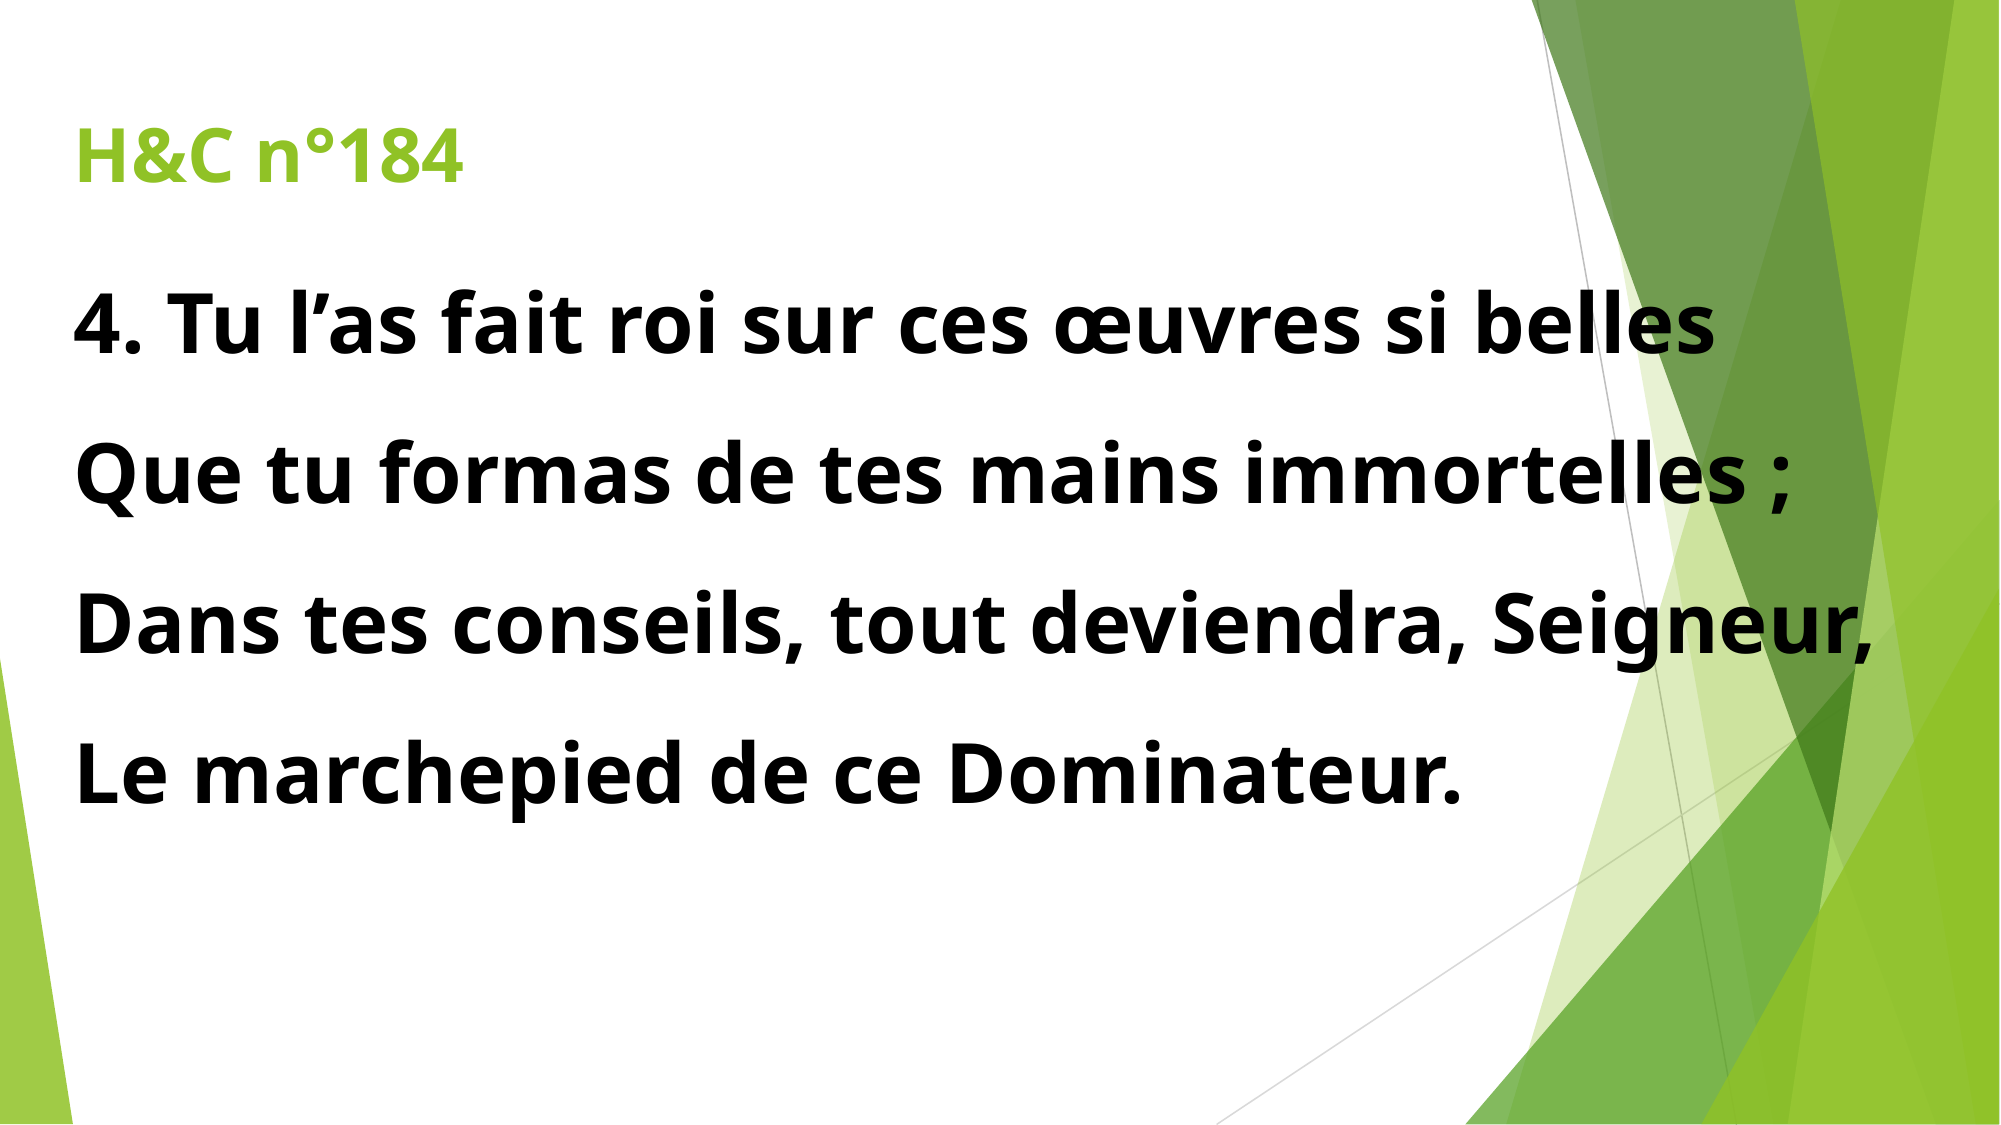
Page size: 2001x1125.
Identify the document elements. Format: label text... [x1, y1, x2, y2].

text_box 4. Tu l’as fait roi sur ces œuvres si belles Que tu formas de tes mains immortelles ; Dans tes conseils, tout deviendra, Seigneur, Le marchepied de ce Dominateur. [59, 212, 1961, 1074]
text_box H&C n°184 [59, 99, 1522, 212]
